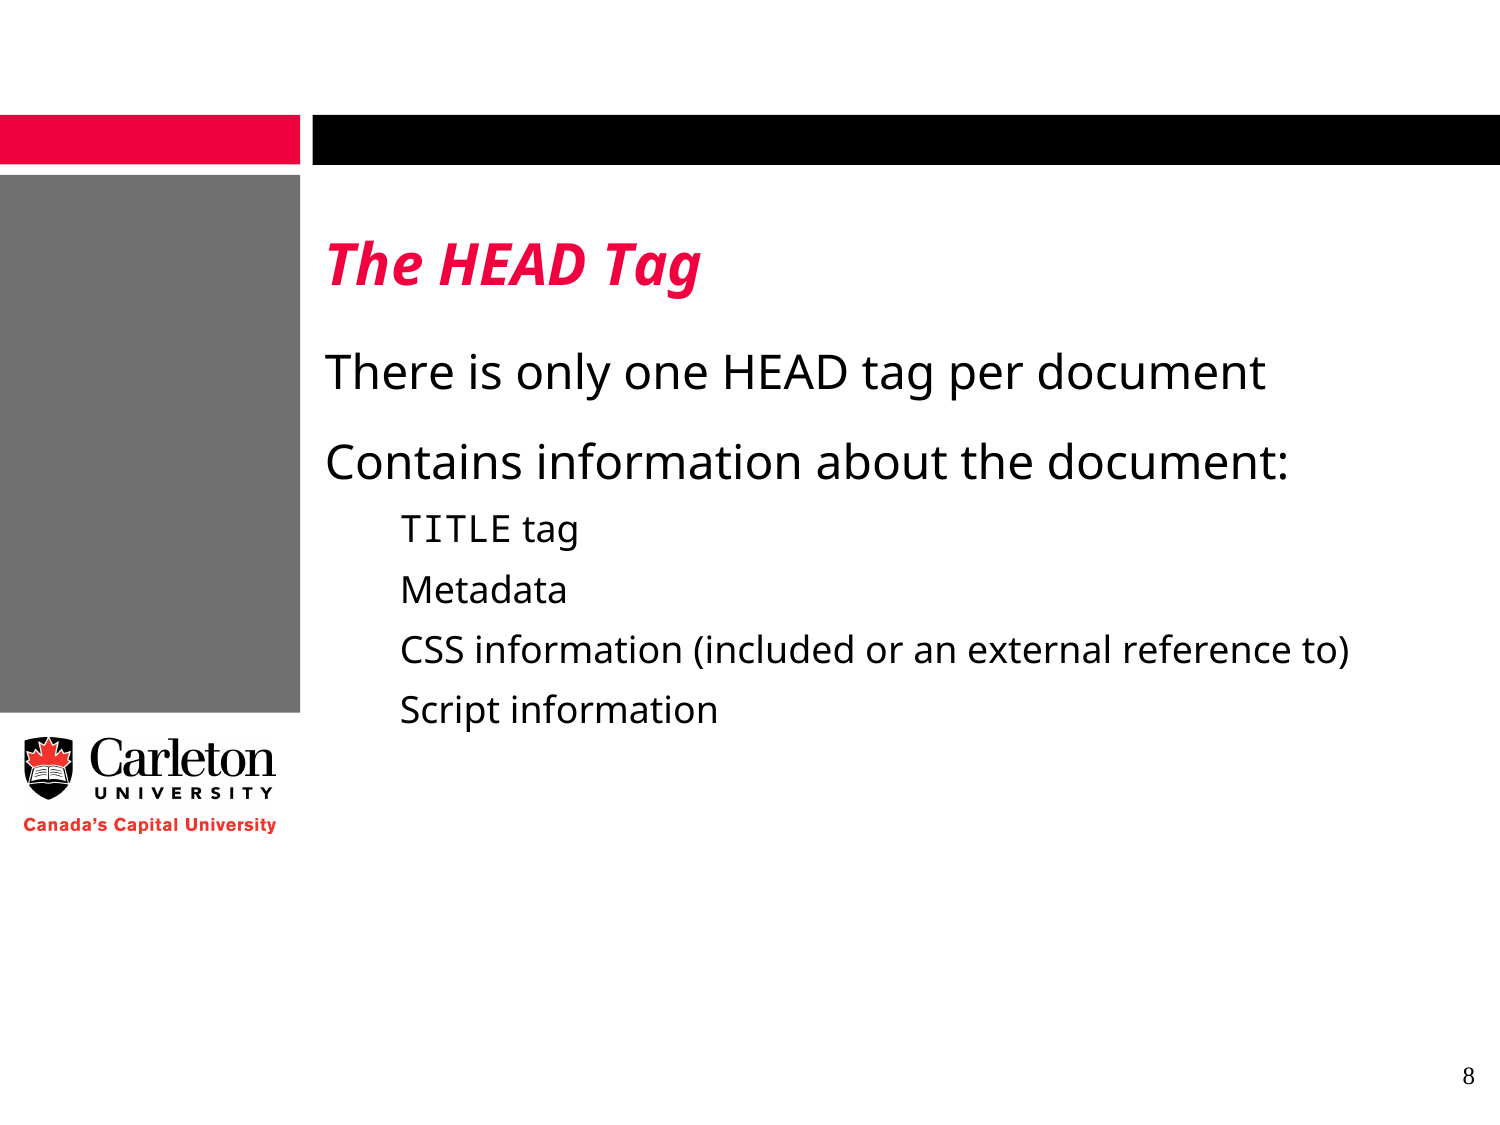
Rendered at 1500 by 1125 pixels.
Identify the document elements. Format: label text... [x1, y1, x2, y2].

picture [24, 737, 276, 834]
list There is only one HEAD tag per document Contains information about the document: TITLE tag Metadata CSS information (included or an external reference to) Script information [324, 324, 1450, 1036]
title The HEAD Tag [324, 194, 1450, 324]
